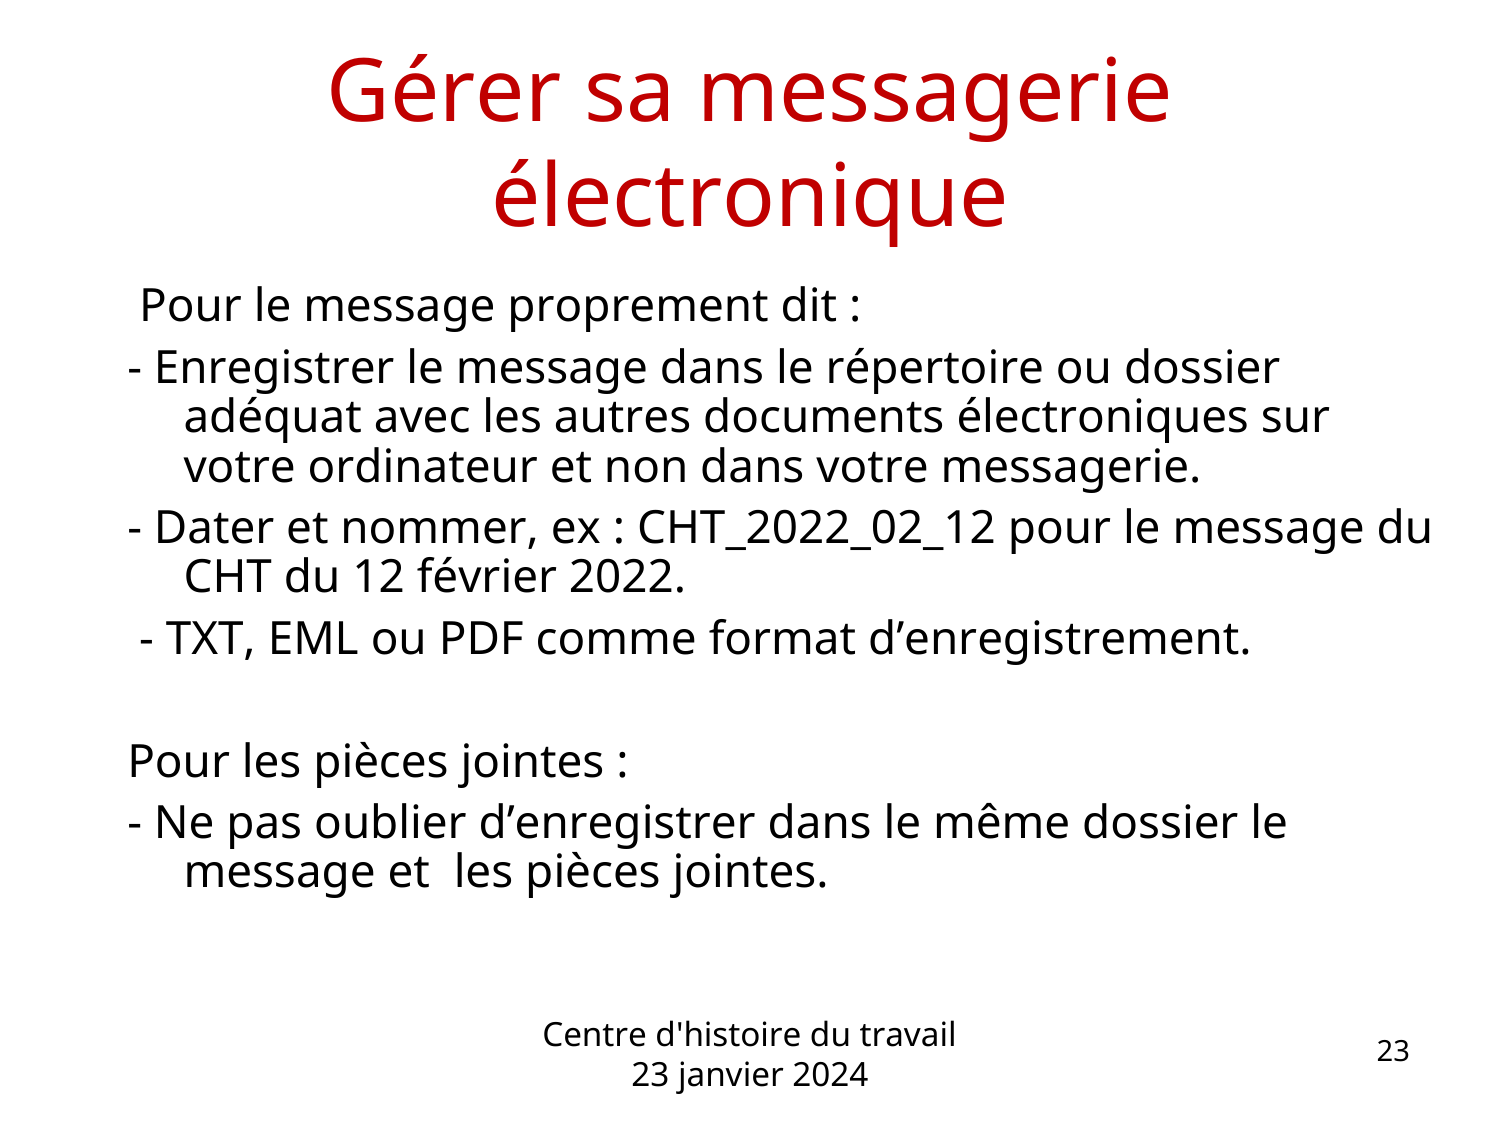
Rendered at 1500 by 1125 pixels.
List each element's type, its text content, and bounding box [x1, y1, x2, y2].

text_box Pour le message proprement dit : - Enregistrer le message dans le répertoire ou dossier adéquat avec les autres documents électroniques sur votre ordinateur et non dans votre messagerie. - Dater et nommer, ex : CHT_2022_02_12 pour le message du CHT du 12 février 2022. - TXT, EML ou PDF comme format d’enregistrement. Pour les pièces jointes : - Ne pas oublier d’enregistrer dans le même dossier le message et les pièces jointes. [112, 208, 1463, 951]
text_box Gérer sa messagerie électronique [75, 45, 1426, 233]
text_box Centre d'histoire du travail 23 janvier 2024 [512, 1005, 988, 1084]
text_box <numéro> [1074, 1024, 1426, 1103]
